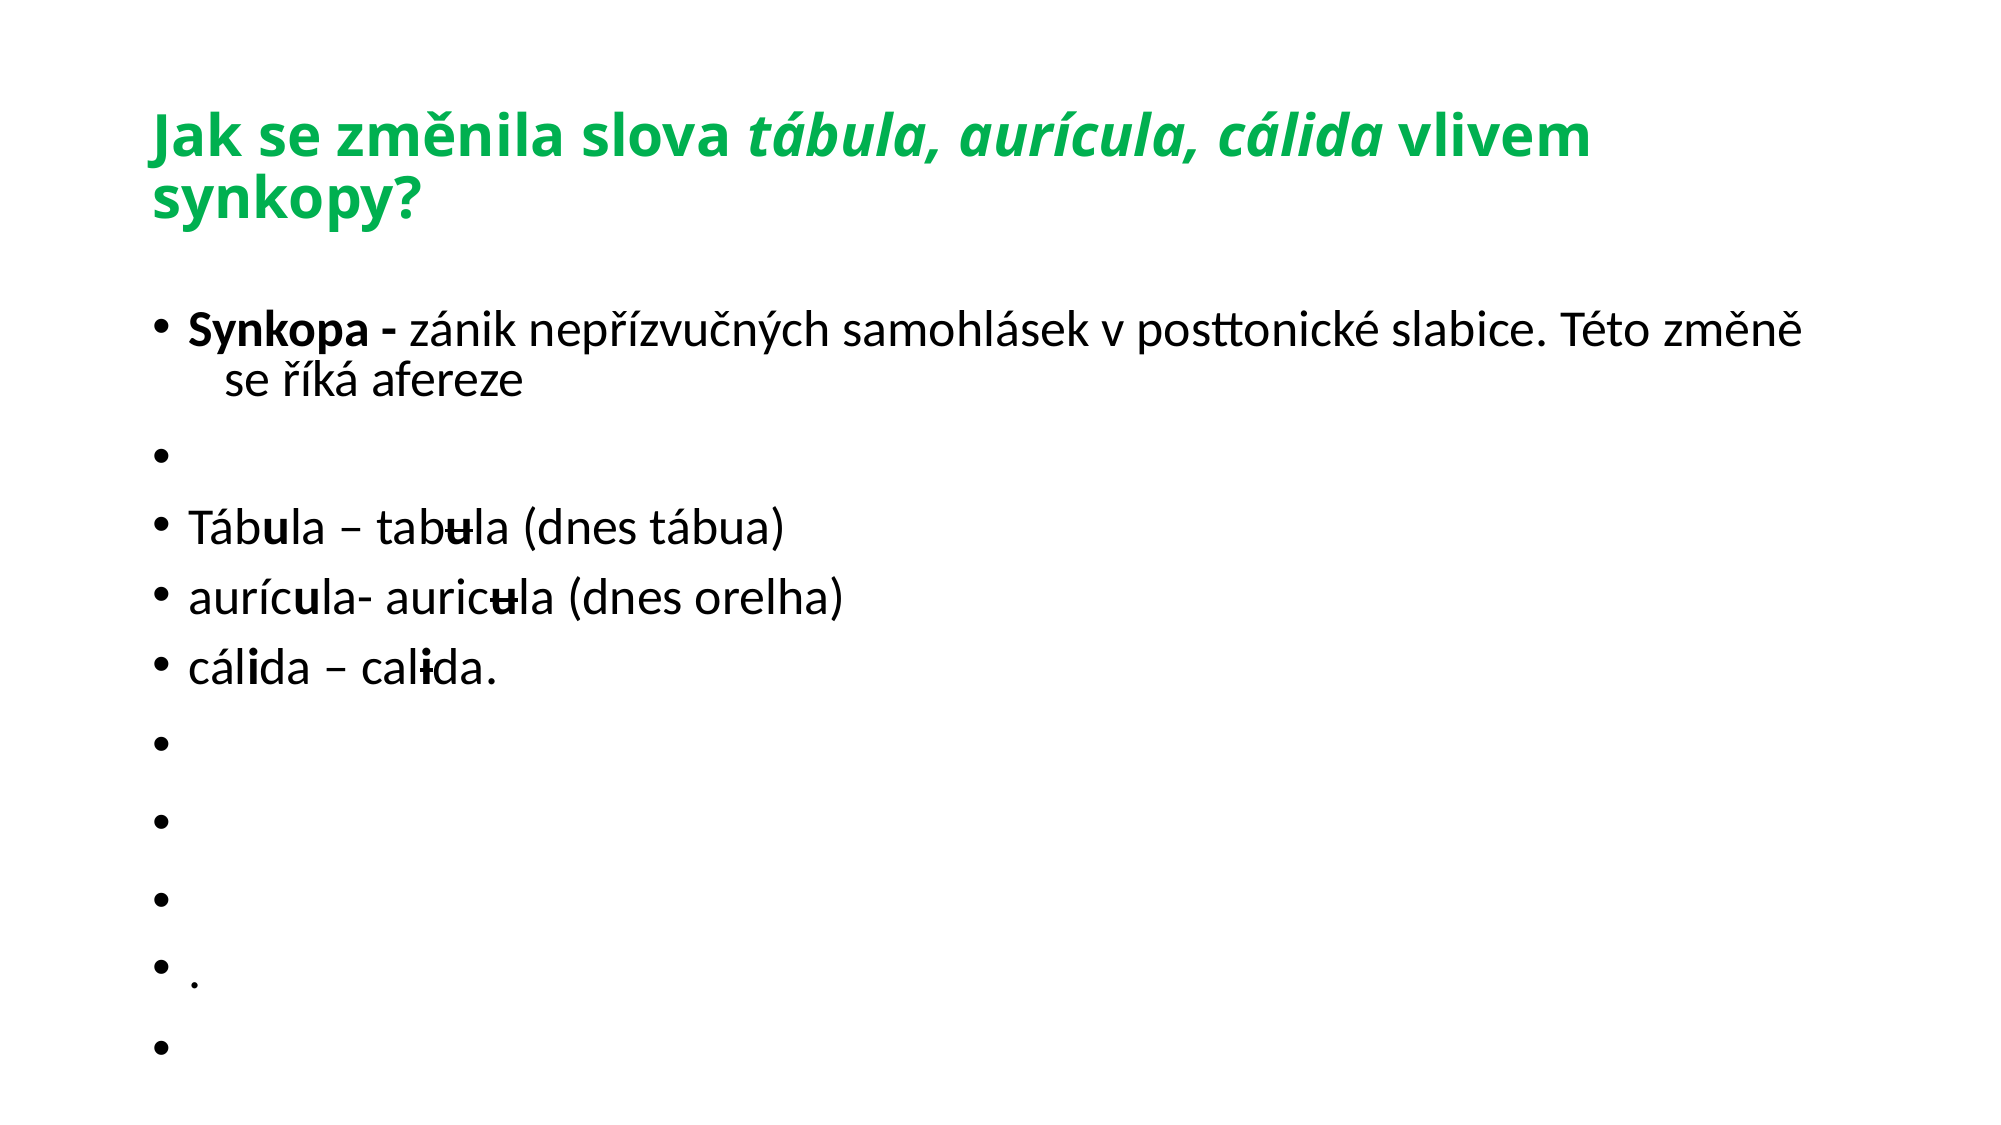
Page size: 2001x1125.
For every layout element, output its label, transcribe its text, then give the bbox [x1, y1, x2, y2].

list Synkopa - zánik nepřízvučných samohlásek v posttonické slabice. Této změně se říká afereze Tábula – tabula (dnes tábua) aurícula- auricula (dnes orelha) cálida – calida. . [137, 299, 1863, 1014]
title Jak se změnila slova tábula, aurícula, cálida vlivem synkopy? [137, 59, 1863, 278]
